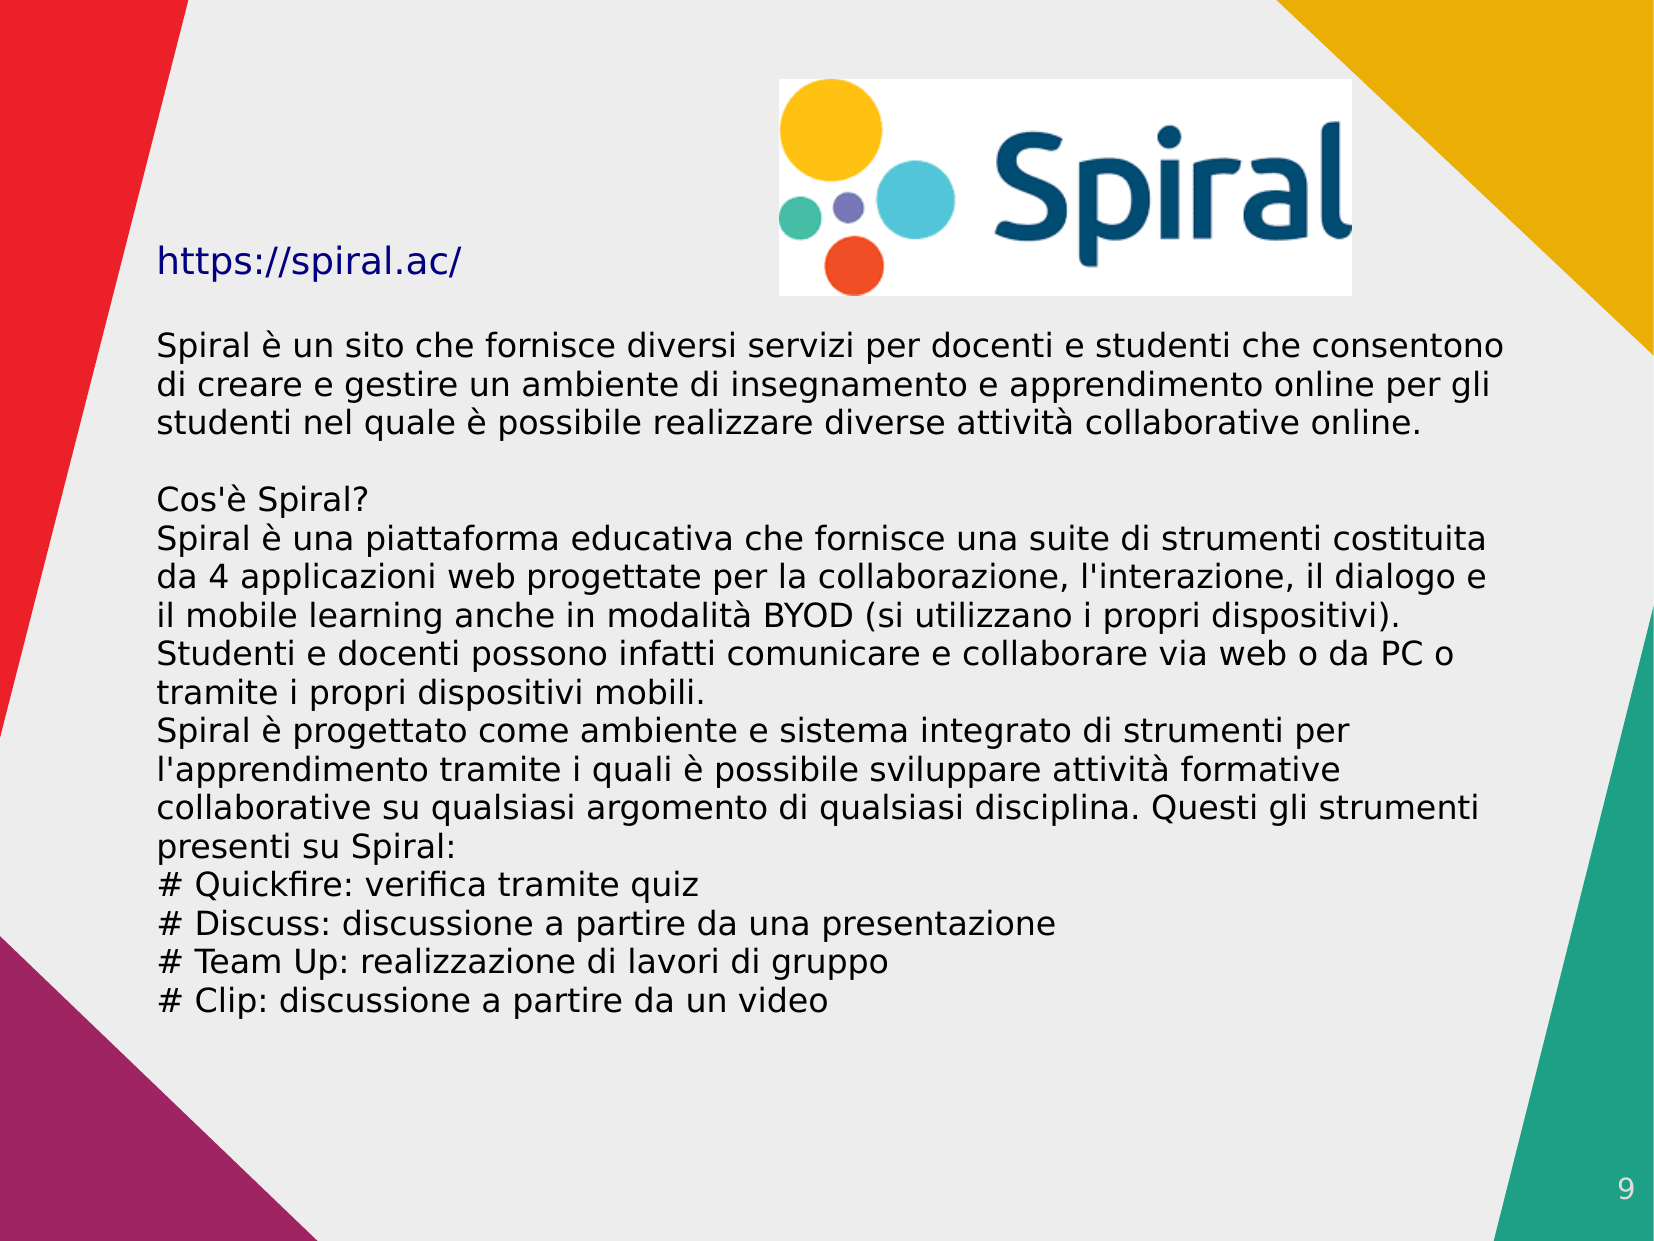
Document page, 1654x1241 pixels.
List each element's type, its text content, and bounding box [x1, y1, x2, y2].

text_box https://spiral.ac/ Spiral è un sito che fornisce diversi servizi per docenti e studenti che consentono di creare e gestire un ambiente di insegnamento e apprendimento online per gli studenti nel quale è possibile realizzare diverse attività collaborative online. Cos'è Spiral? Spiral è una piattaforma educativa che fornisce una suite di strumenti costituita da 4 applicazioni web progettate per la collaborazione, l'interazione, il dialogo e il mobile learning anche in modalità BYOD (si utilizzano i propri dispositivi). Studenti e docenti possono infatti comunicare e collaborare via web o da PC o tramite i propri dispositivi mobili. Spiral è progettato come ambiente e sistema integrato di strumenti per l'apprendimento tramite i quali è possibile sviluppare attività formative collaborative su qualsiasi argomento di qualsiasi disciplina. Questi gli strumenti presenti su Spiral: # Quickfire: verifica tramite quiz # Discuss: discussione a partire da una presentazione # Team Up: realizzazione di lavori di gruppo # Clip: discussione a partire da un video [141, 188, 1524, 1099]
picture [779, 79, 1352, 296]
